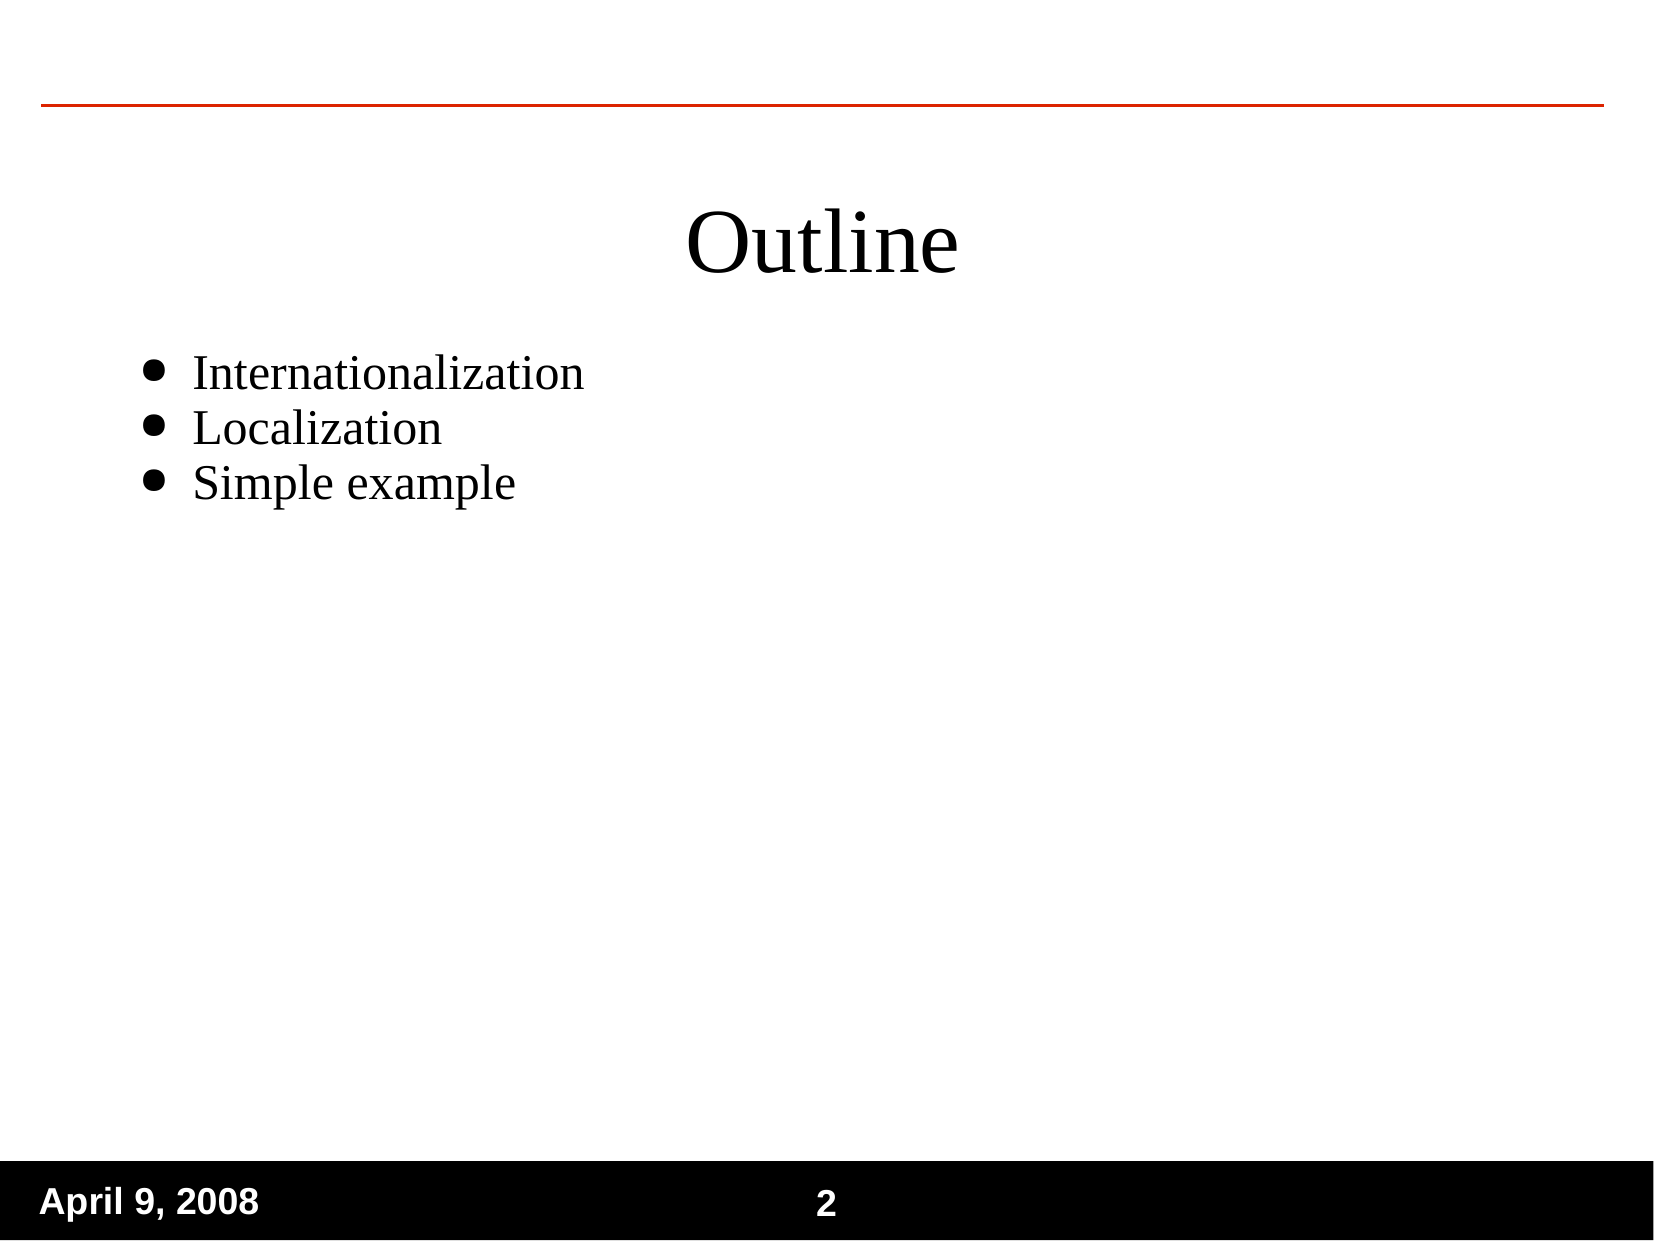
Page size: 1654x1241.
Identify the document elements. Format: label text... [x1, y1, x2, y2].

list Internationalization Localization Simple example [121, 344, 1534, 1127]
title Outline [117, 137, 1530, 346]
